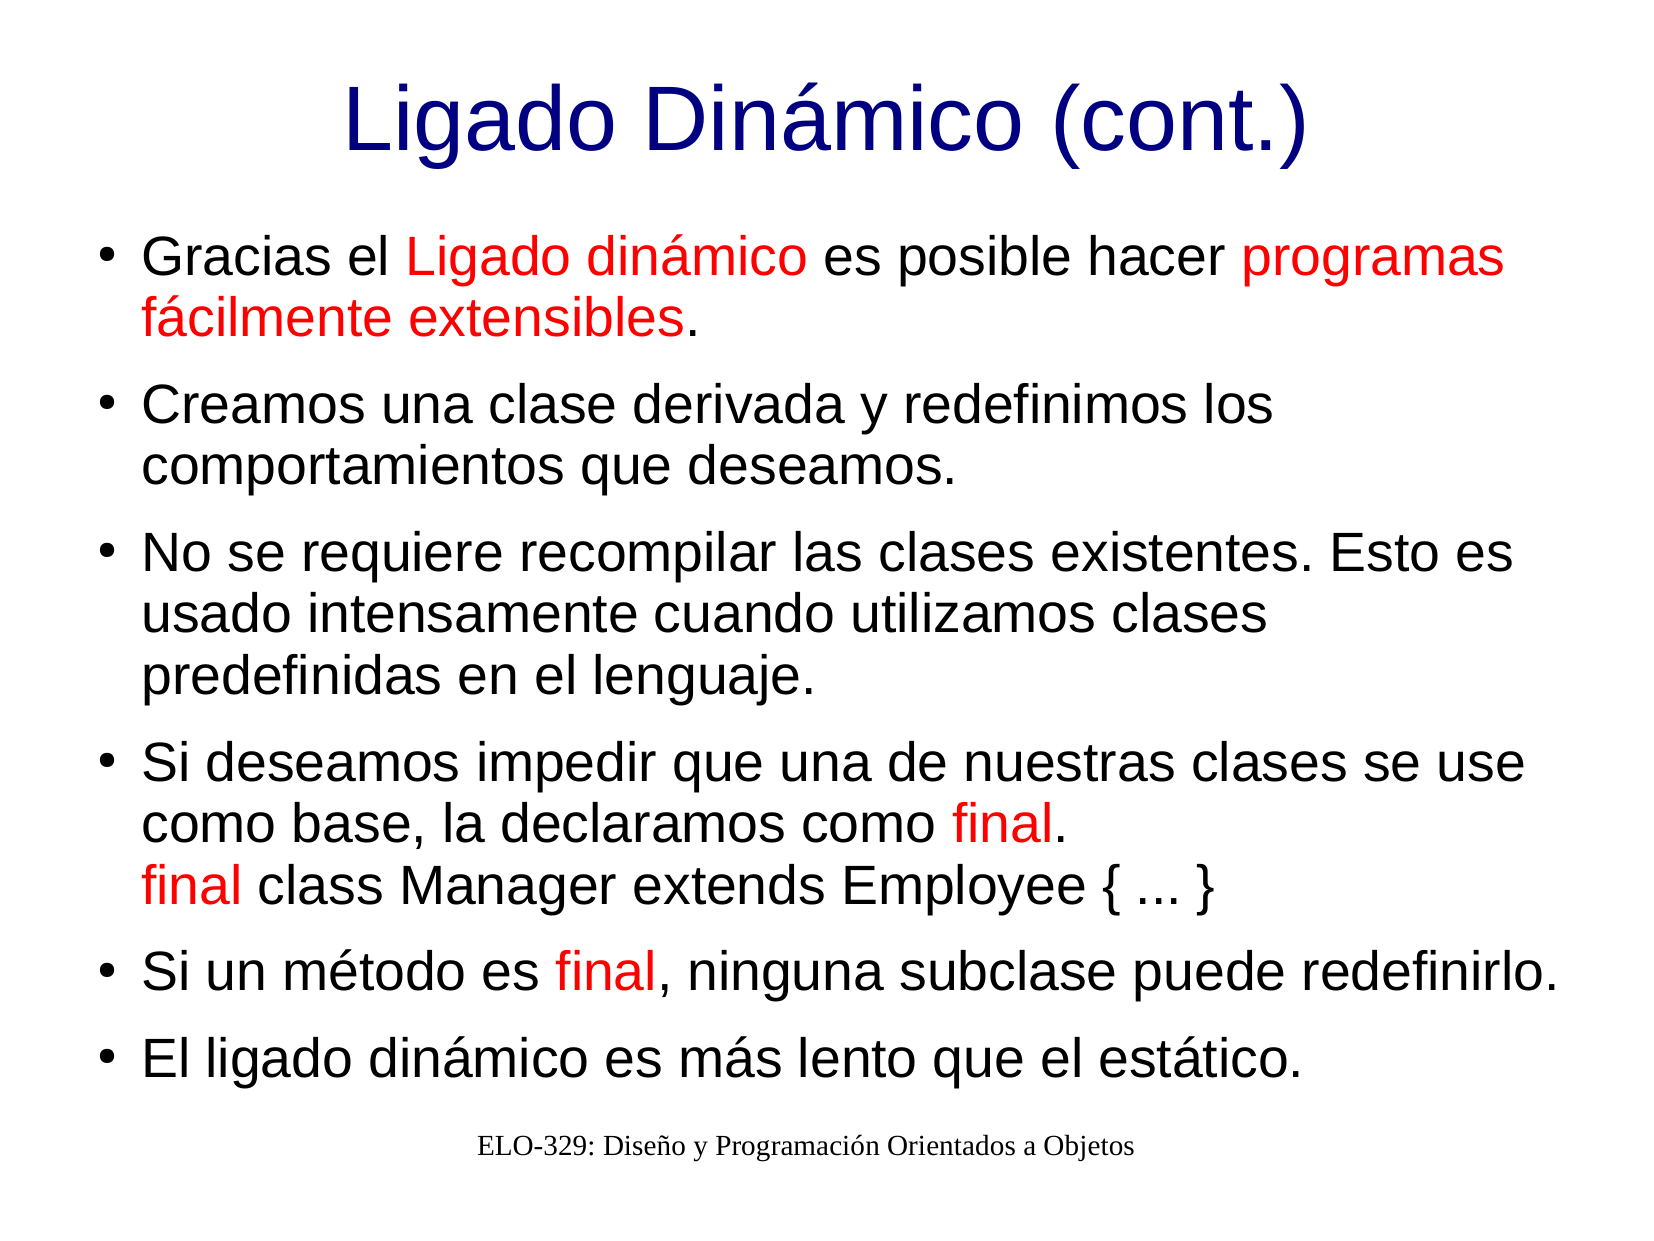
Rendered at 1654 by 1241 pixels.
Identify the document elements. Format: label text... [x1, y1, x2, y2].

title Ligado Dinámico (cont.)‏ [82, 49, 1571, 188]
list Gracias el Ligado dinámico es posible hacer programas fácilmente extensibles. Creamos una clase derivada y redefinimos los comportamientos que deseamos. No se requiere recompilar las clases existentes. Esto es usado intensamente cuando utilizamos clases predefinidas en el lenguaje. Si deseamos impedir que una de nuestras clases se use como base, la declaramos como final. final class Manager extends Employee { ... } Si un método es final, ninguna subclase puede redefinirlo. El ligado dinámico es más lento que el estático. [82, 225, 1571, 1126]
